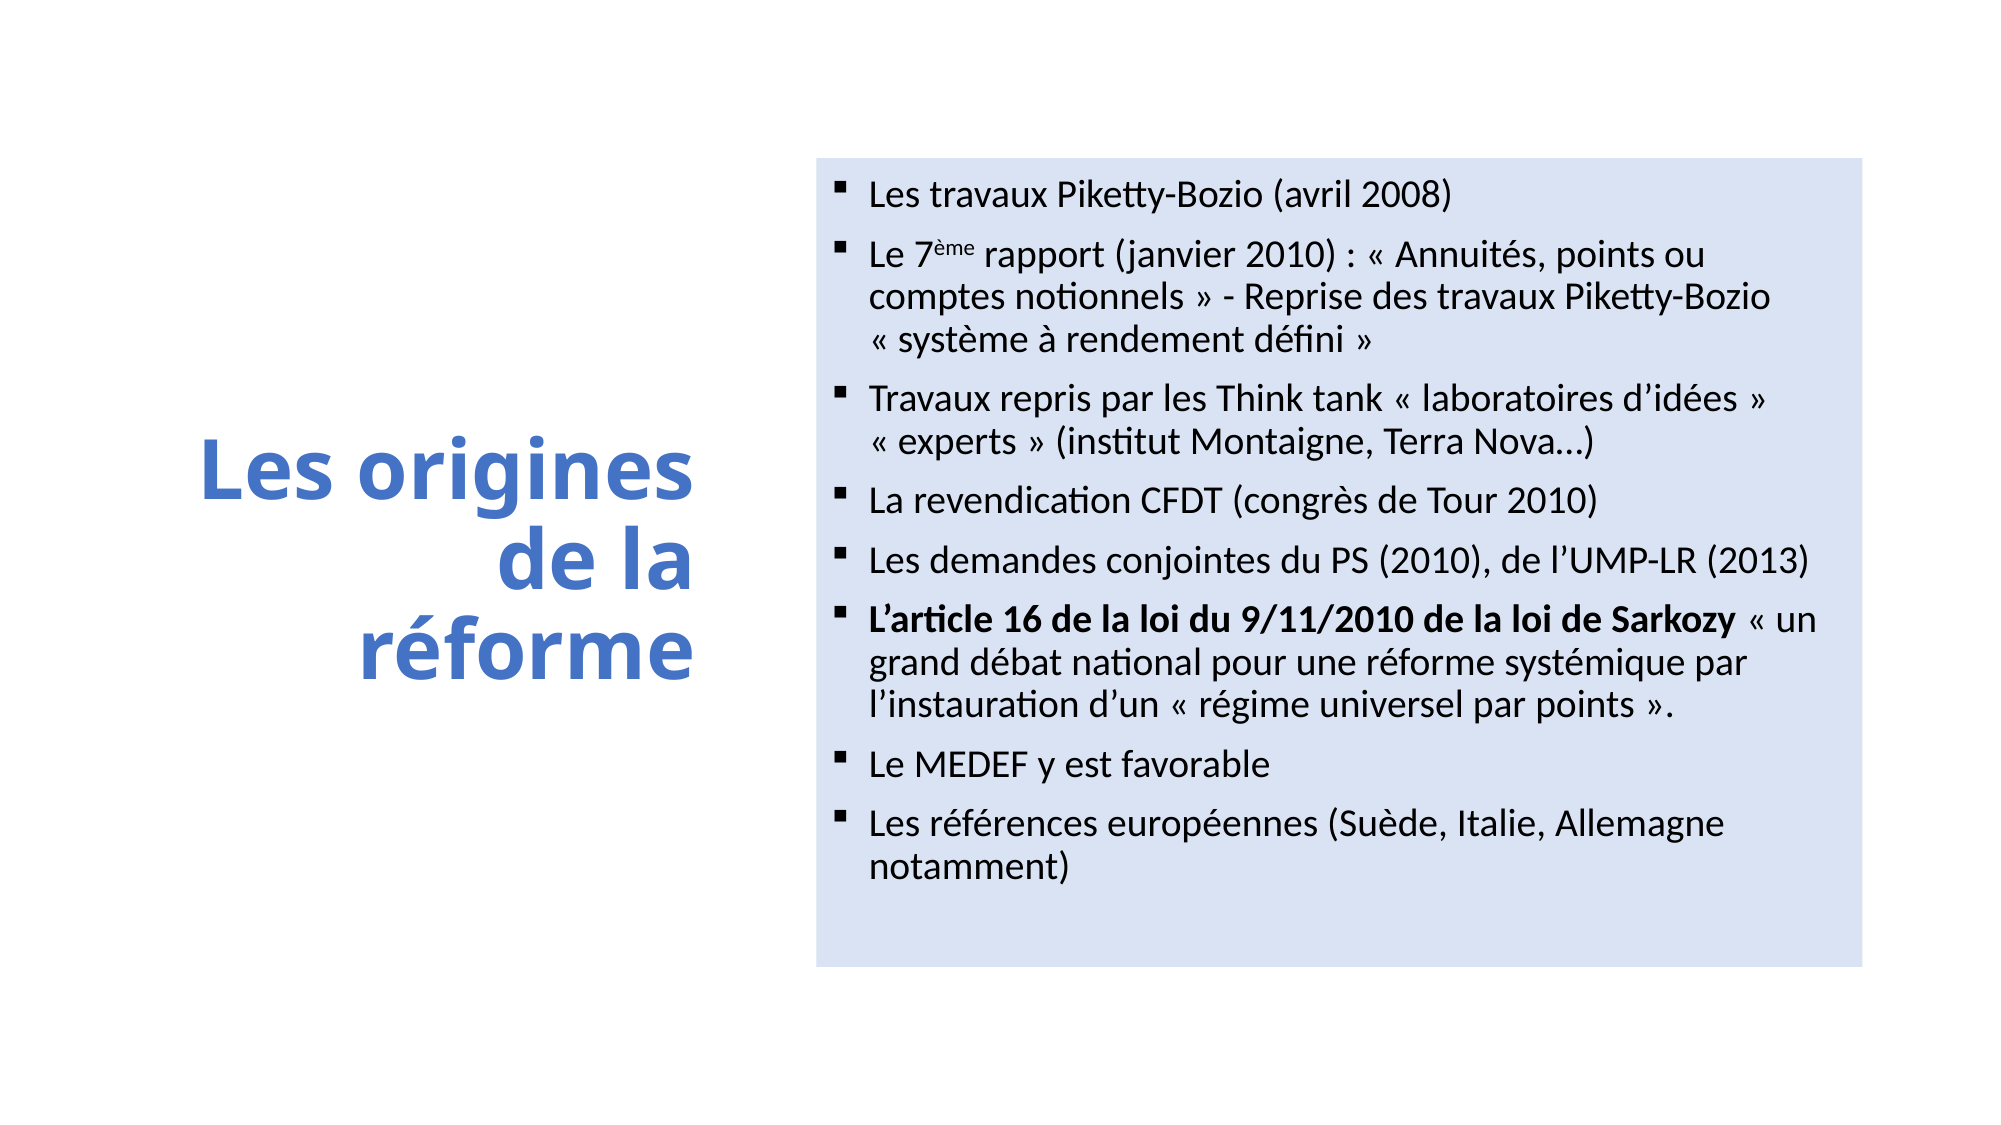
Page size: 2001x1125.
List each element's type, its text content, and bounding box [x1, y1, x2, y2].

list Les travaux Piketty-Bozio (avril 2008) Le 7ème rapport (janvier 2010) : « Annuités, points ou comptes notionnels » - Reprise des travaux Piketty-Bozio « système à rendement défini » Travaux repris par les Think tank « laboratoires d’idées » « experts » (institut Montaigne, Terra Nova…) La revendication CFDT (congrès de Tour 2010) Les demandes conjointes du PS (2010), de l’UMP-LR (2013) L’article 16 de la loi du 9/11/2010 de la loi de Sarkozy « un grand débat national pour une réforme systémique par l’instauration d’un « régime universel par points ». Le MEDEF y est favorable Les références européennes (Suède, Italie, Allemagne notamment) [816, 158, 1863, 967]
title Les origines de la réforme [137, 158, 711, 967]
